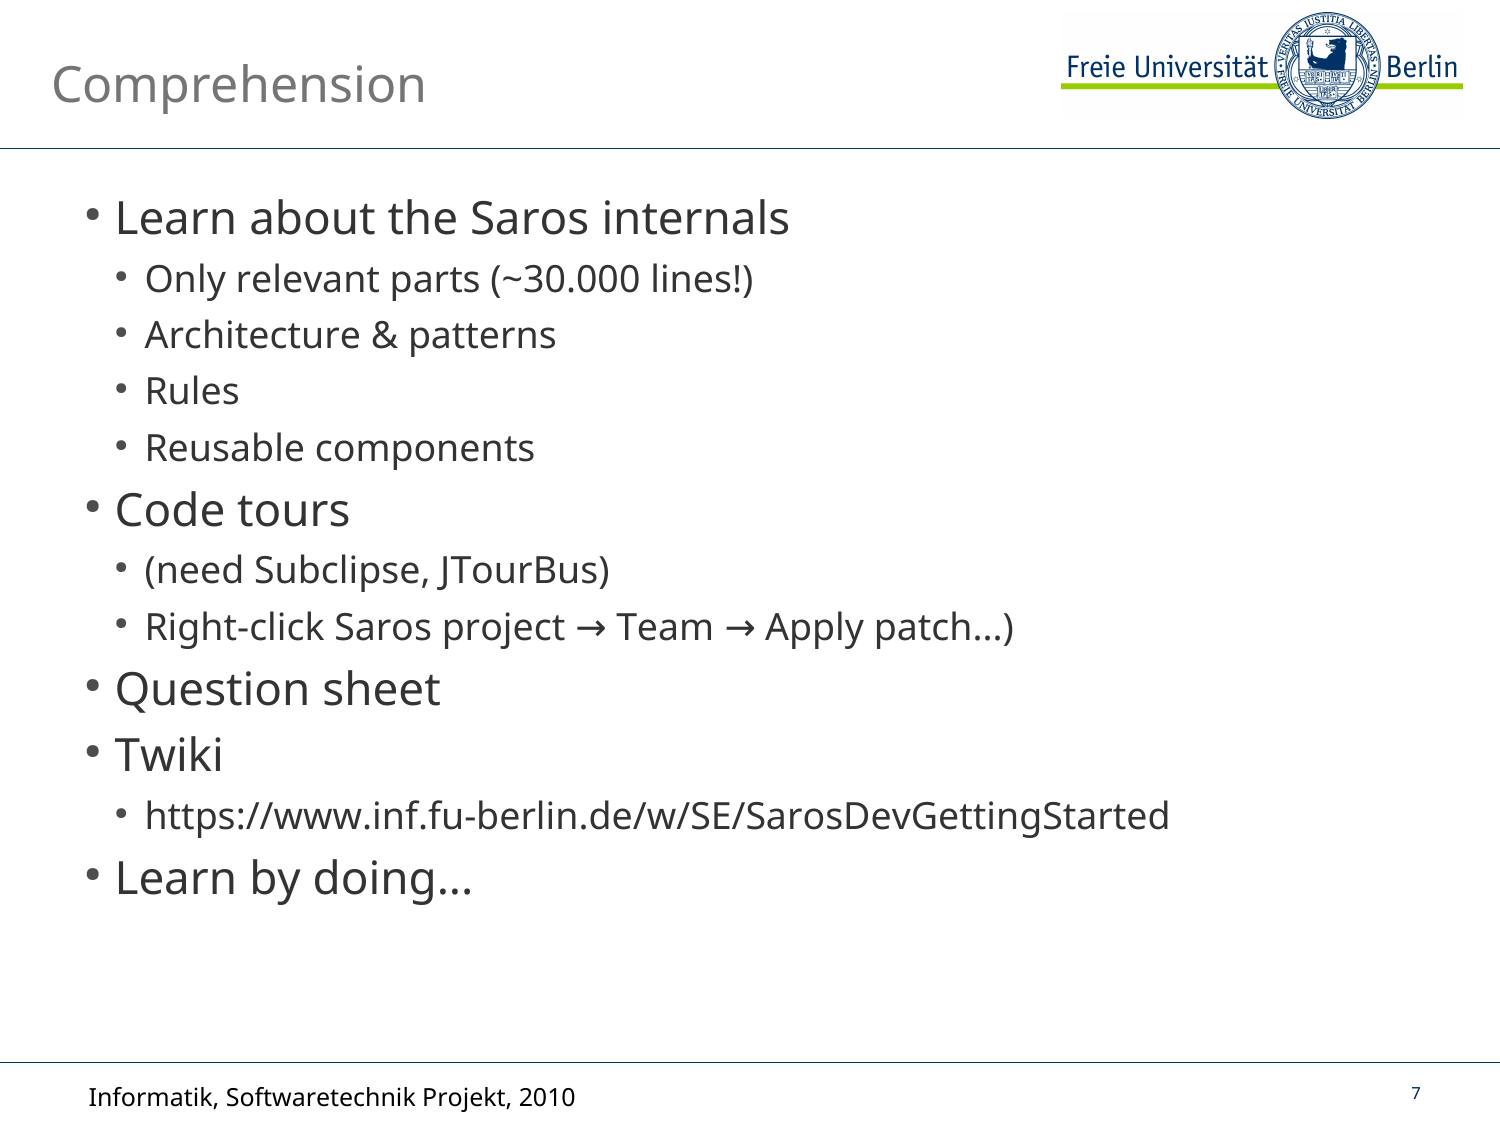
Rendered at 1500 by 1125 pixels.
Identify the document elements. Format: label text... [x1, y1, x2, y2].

picture [1061, 12, 1463, 119]
list Learn about the Saros internals Only relevant parts (~30.000 lines!) Architecture & patterns Rules Reusable components Code tours (need Subclipse, JTourBus) Right-click Saros project → Team → Apply patch...) Question sheet Twiki https://www.inf.fu-berlin.de/w/SE/SarosDevGettingStarted Learn by doing... [54, 187, 1426, 931]
title Comprehension [51, 61, 1238, 113]
